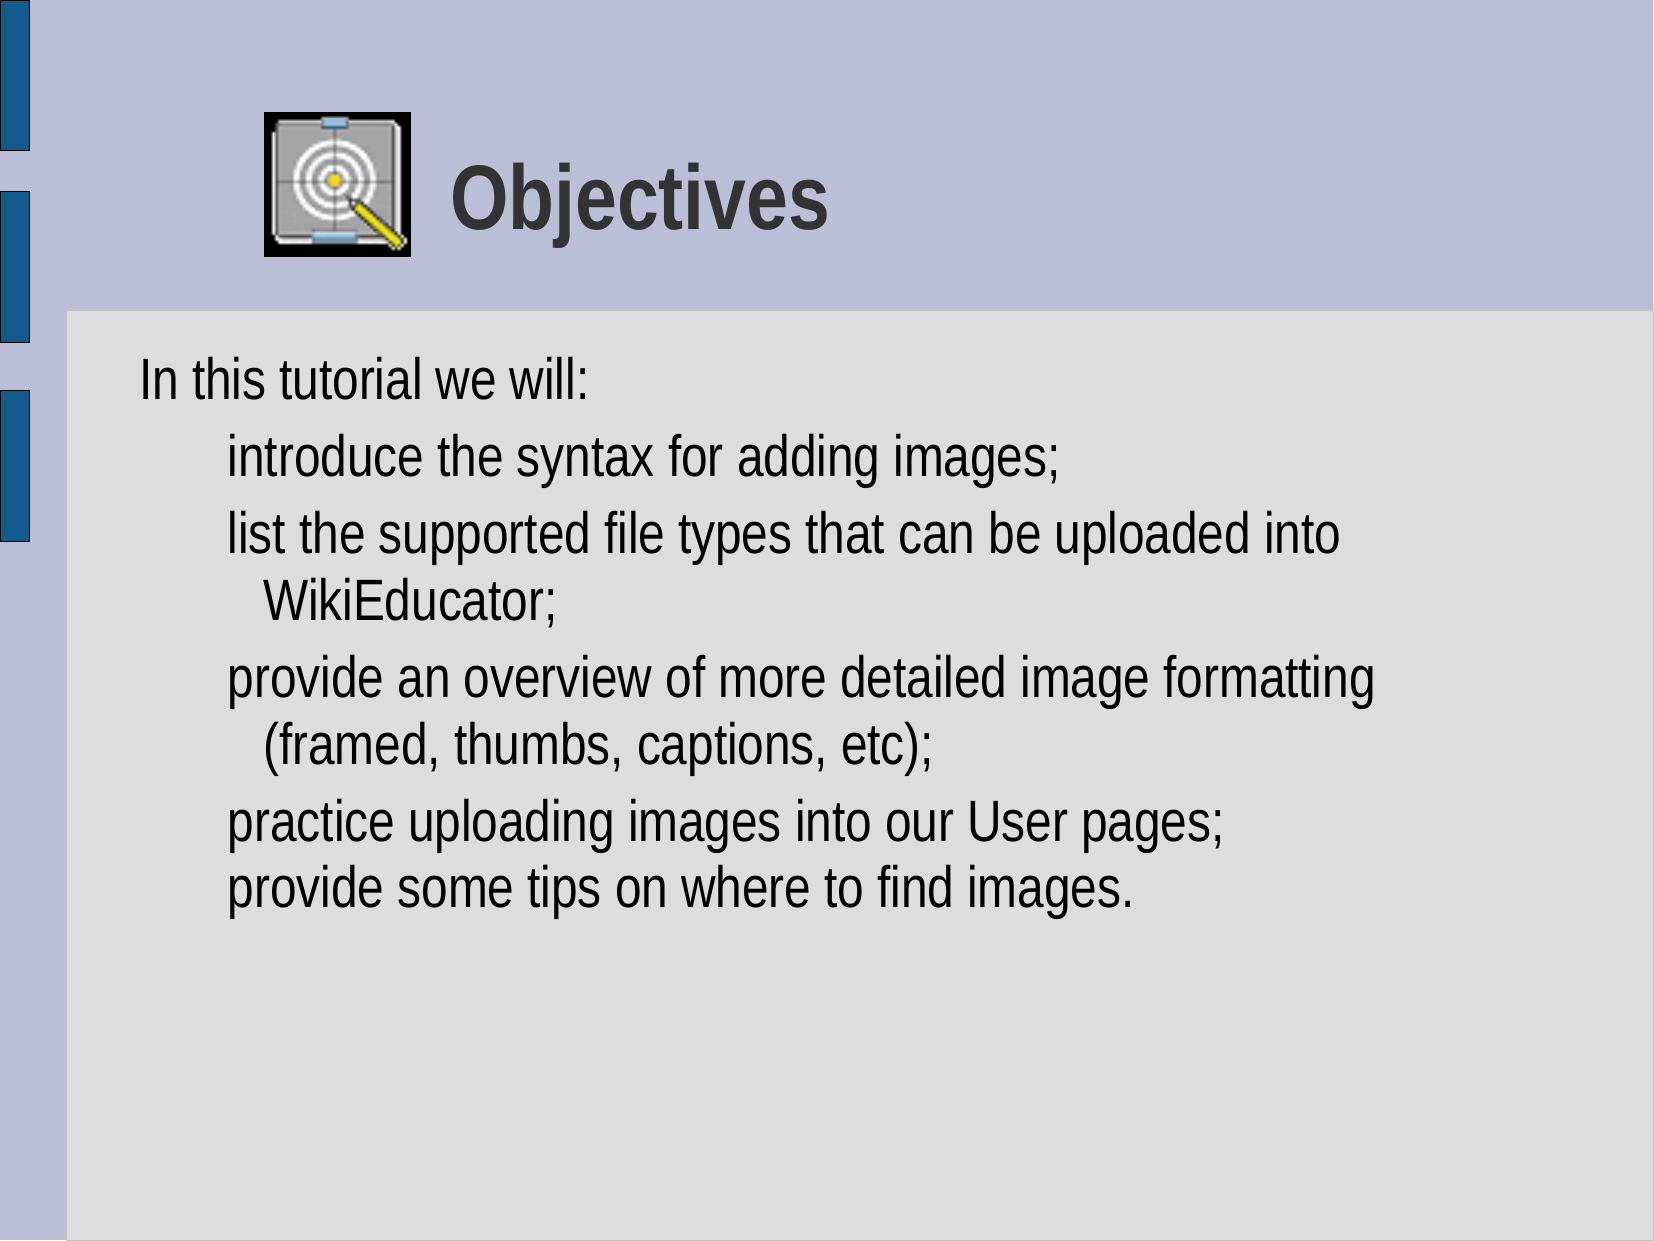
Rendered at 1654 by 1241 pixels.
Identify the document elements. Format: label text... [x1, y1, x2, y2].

list In this tutorial we will: introduce the syntax for adding images; list the supported file types that can be uploaded into WikiEducator; provide an overview of more detailed image formatting (framed, thumbs, captions, etc); practice uploading images into our User pages; provide some tips on where to find images. [121, 344, 1534, 1127]
picture [264, 112, 413, 263]
title Objectives [450, 92, 1126, 301]
